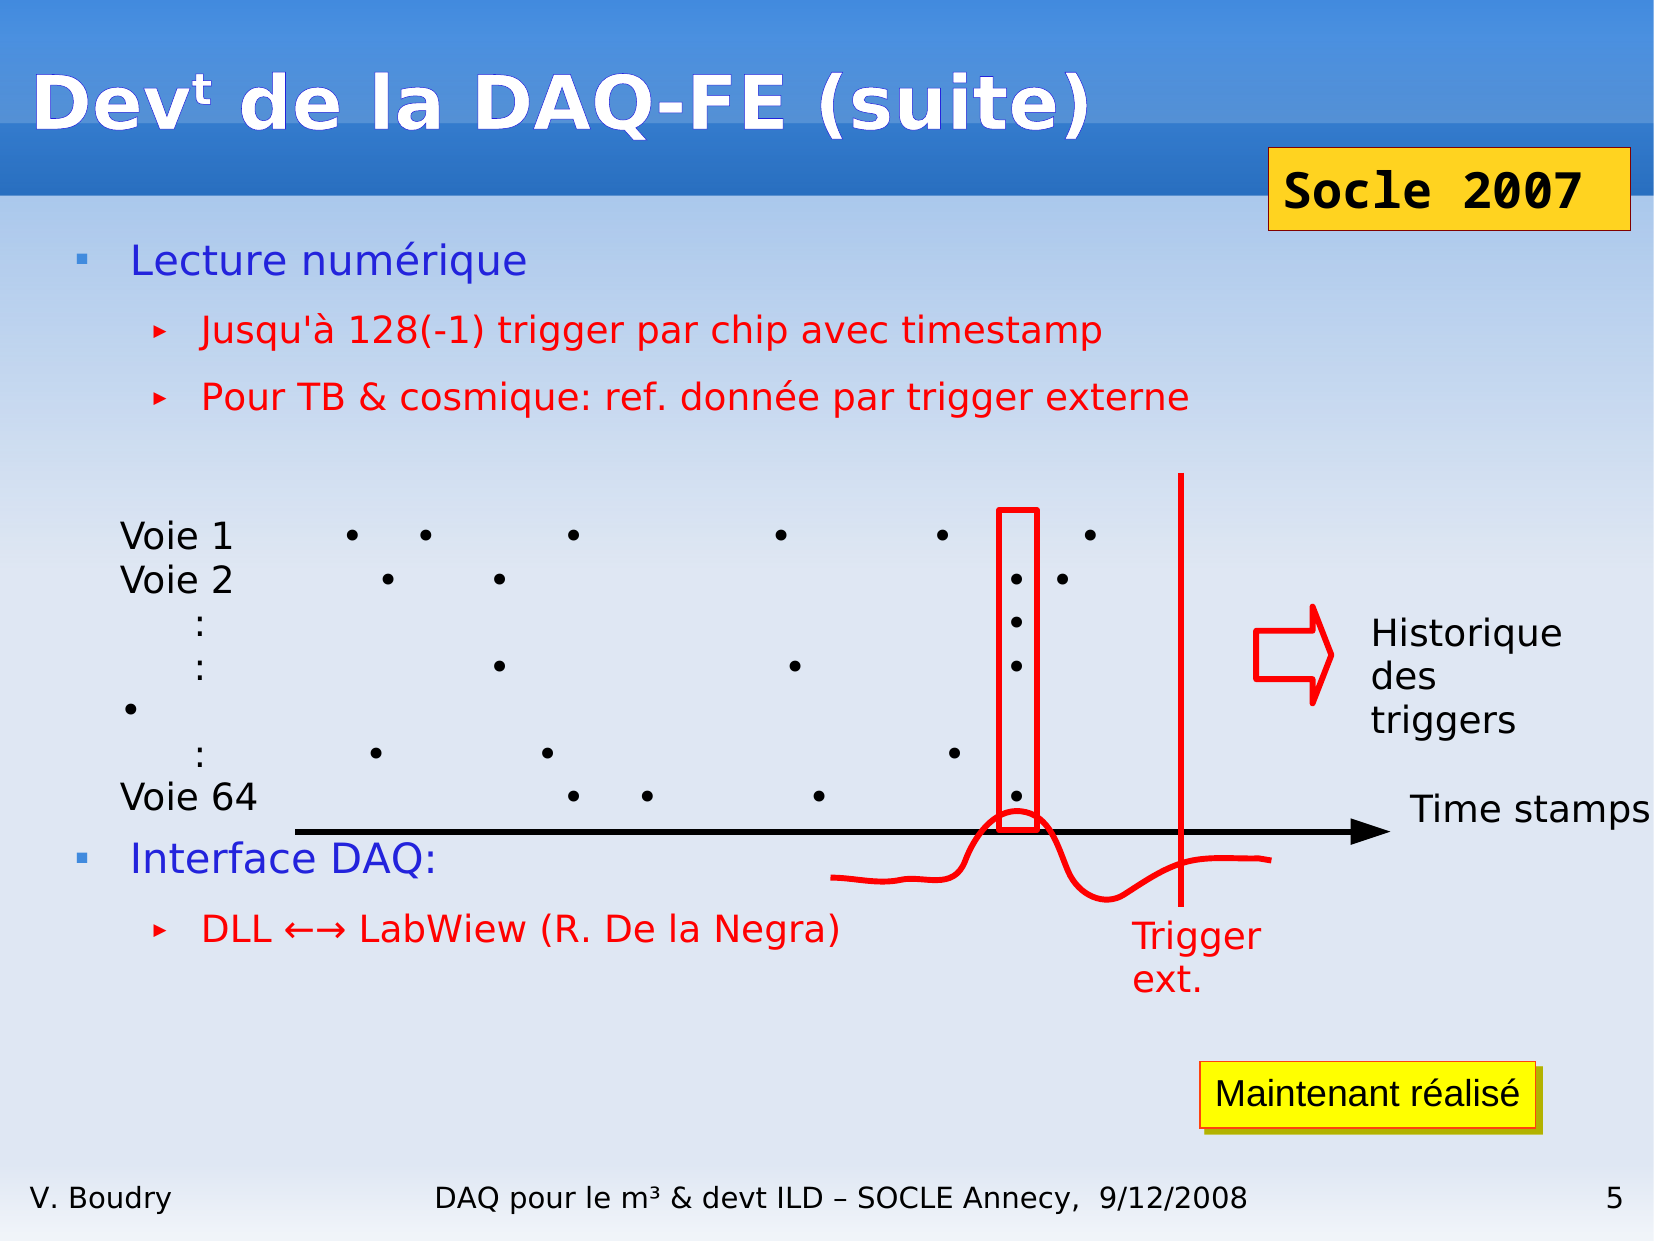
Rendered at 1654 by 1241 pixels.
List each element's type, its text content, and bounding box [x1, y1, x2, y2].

text_box Time stamps [1395, 780, 1654, 839]
text_box Socle 2007 [1268, 147, 1631, 213]
list Lecture numérique Jusqu'à 128(-1) trigger par chip avec timestamp Pour TB & cosmique: ref. donnée par trigger externe Interface DAQ: DLL ←→ LabWiew (R. De la Negra) [59, 236, 1595, 1137]
text_box Voie 1 • • • • • • Voie 2 • • • • : • : • • • • : • • • Voie 64 • • • • [101, 504, 1133, 831]
text_box Trigger ext. [1114, 904, 1300, 1012]
text_box Voie 1 • • • • • • Voie 2 • • • • : • : • • • • : • • • Voie 64 • • • • [1002, 513, 1034, 811]
text_box Maintenant réalisé [1199, 1061, 1536, 1128]
picture [0, 0, 1654, 1241]
text_box Historique des triggers [1352, 601, 1595, 753]
title Devt de la DAQ-FE (suite) [29, 0, 1654, 207]
